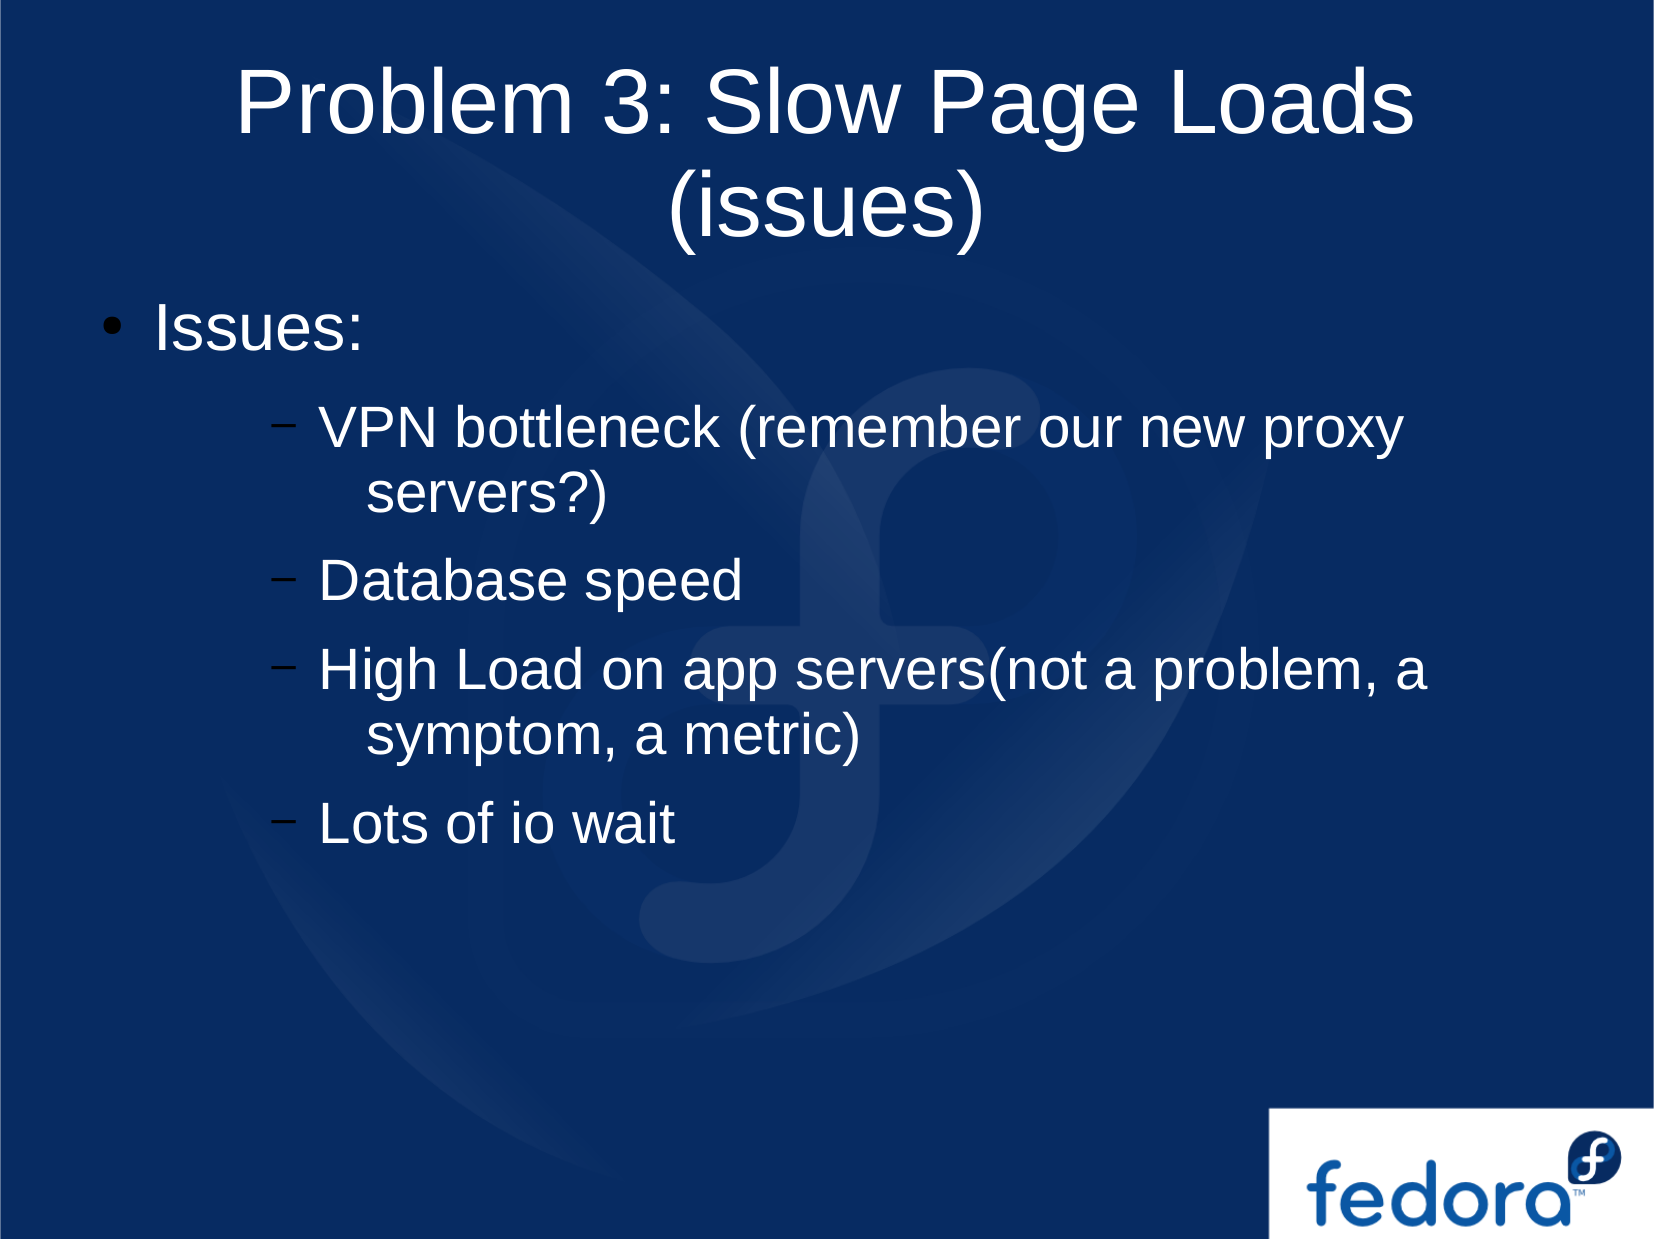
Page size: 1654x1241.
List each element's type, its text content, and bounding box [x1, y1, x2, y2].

title Problem 3: Slow Page Loads (issues) [82, 50, 1571, 256]
picture [0, 0, 1654, 1239]
list Issues: VPN bottleneck (remember our new proxy servers?) Database speed High Load on app servers(not a problem, a symptom, a metric) Lots of io wait [82, 290, 1571, 1094]
